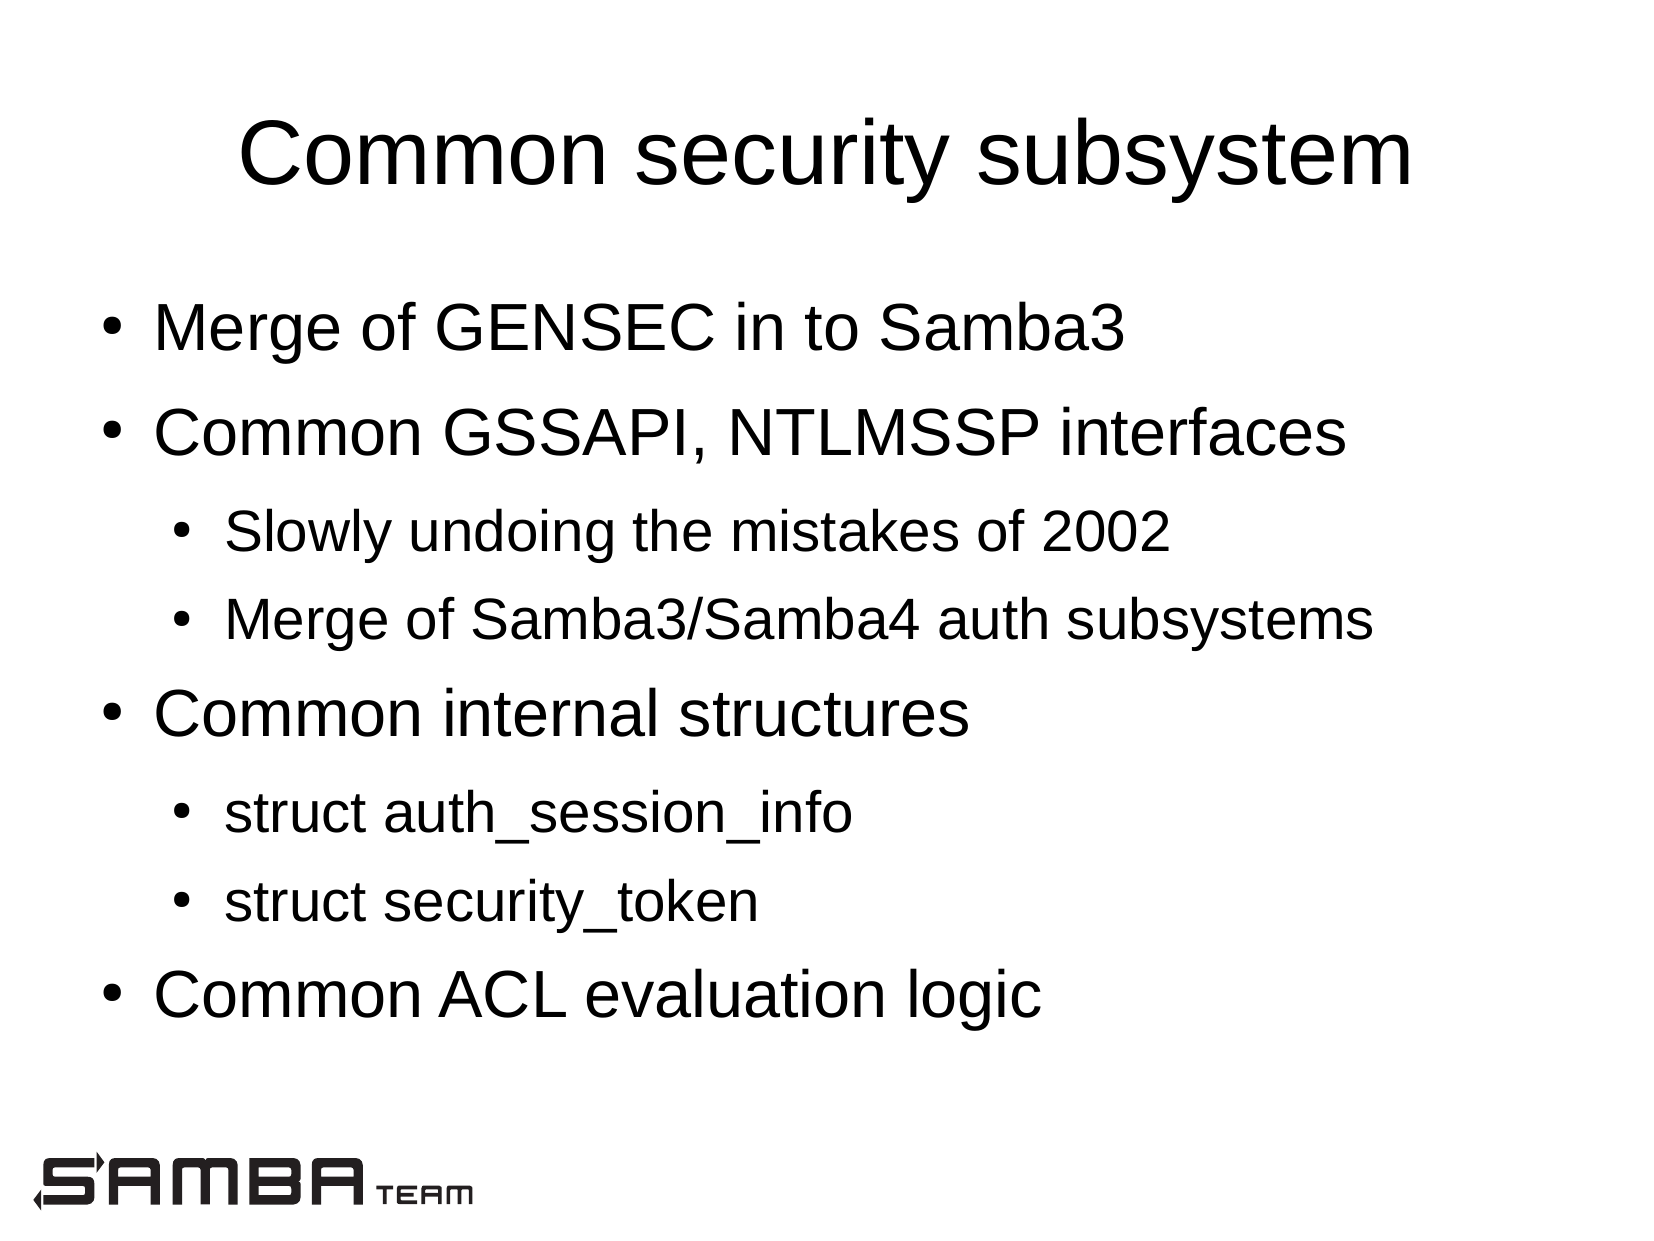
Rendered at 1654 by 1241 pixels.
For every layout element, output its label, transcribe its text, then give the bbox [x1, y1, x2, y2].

title Common security subsystem [82, 49, 1571, 257]
list Merge of GENSEC in to Samba3 Common GSSAPI, NTLMSSP interfaces Slowly undoing the mistakes of 2002 Merge of Samba3/Samba4 auth subsystems Common internal structures struct auth_session_info struct security_token Common ACL evaluation logic [82, 290, 1571, 1109]
